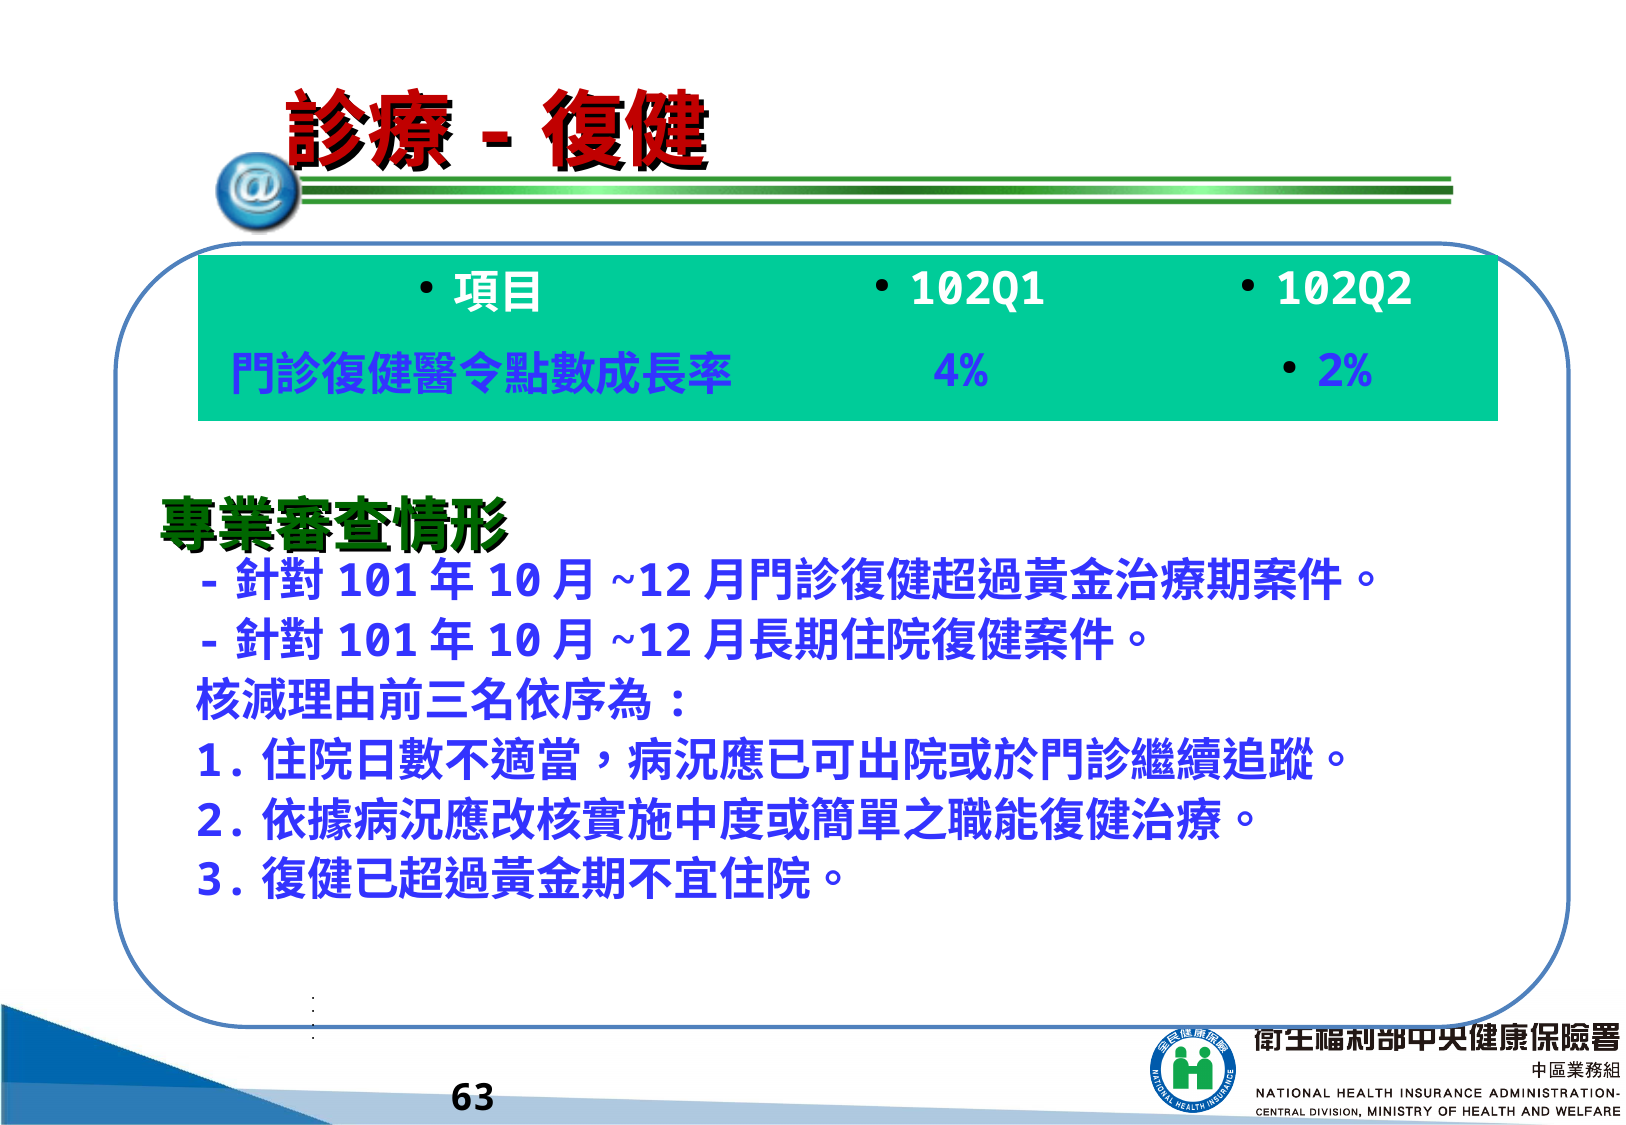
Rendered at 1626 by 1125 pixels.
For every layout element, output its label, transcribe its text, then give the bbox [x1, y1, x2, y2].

table_cell 2% [1155, 337, 1498, 421]
table_header 102Q2 [1155, 255, 1498, 337]
text_box [435, 1065, 815, 1125]
table_header 102Q1 [765, 255, 1155, 337]
text_box [268, 79, 1625, 268]
text_box 專業審查情形 -針對101年10月~12月門診復健超過黃金治療期案件。 -針對101年10月~12月長期住院復健案件。 核減理由前三名依序為: 1.住院日數不適當，病況應已可出院或於門診繼續追蹤。 2.依據病況應改核實施中度或簡單之職能復健治療。 3.復健已超過黃金期不宜住院。 [115, 243, 1569, 1027]
table_cell 4% [765, 337, 1155, 421]
title 診療-復健 [268, 32, 1440, 221]
table_cell 門診復健醫令點數成長率 [198, 337, 765, 421]
table_header 項目 [198, 255, 765, 337]
